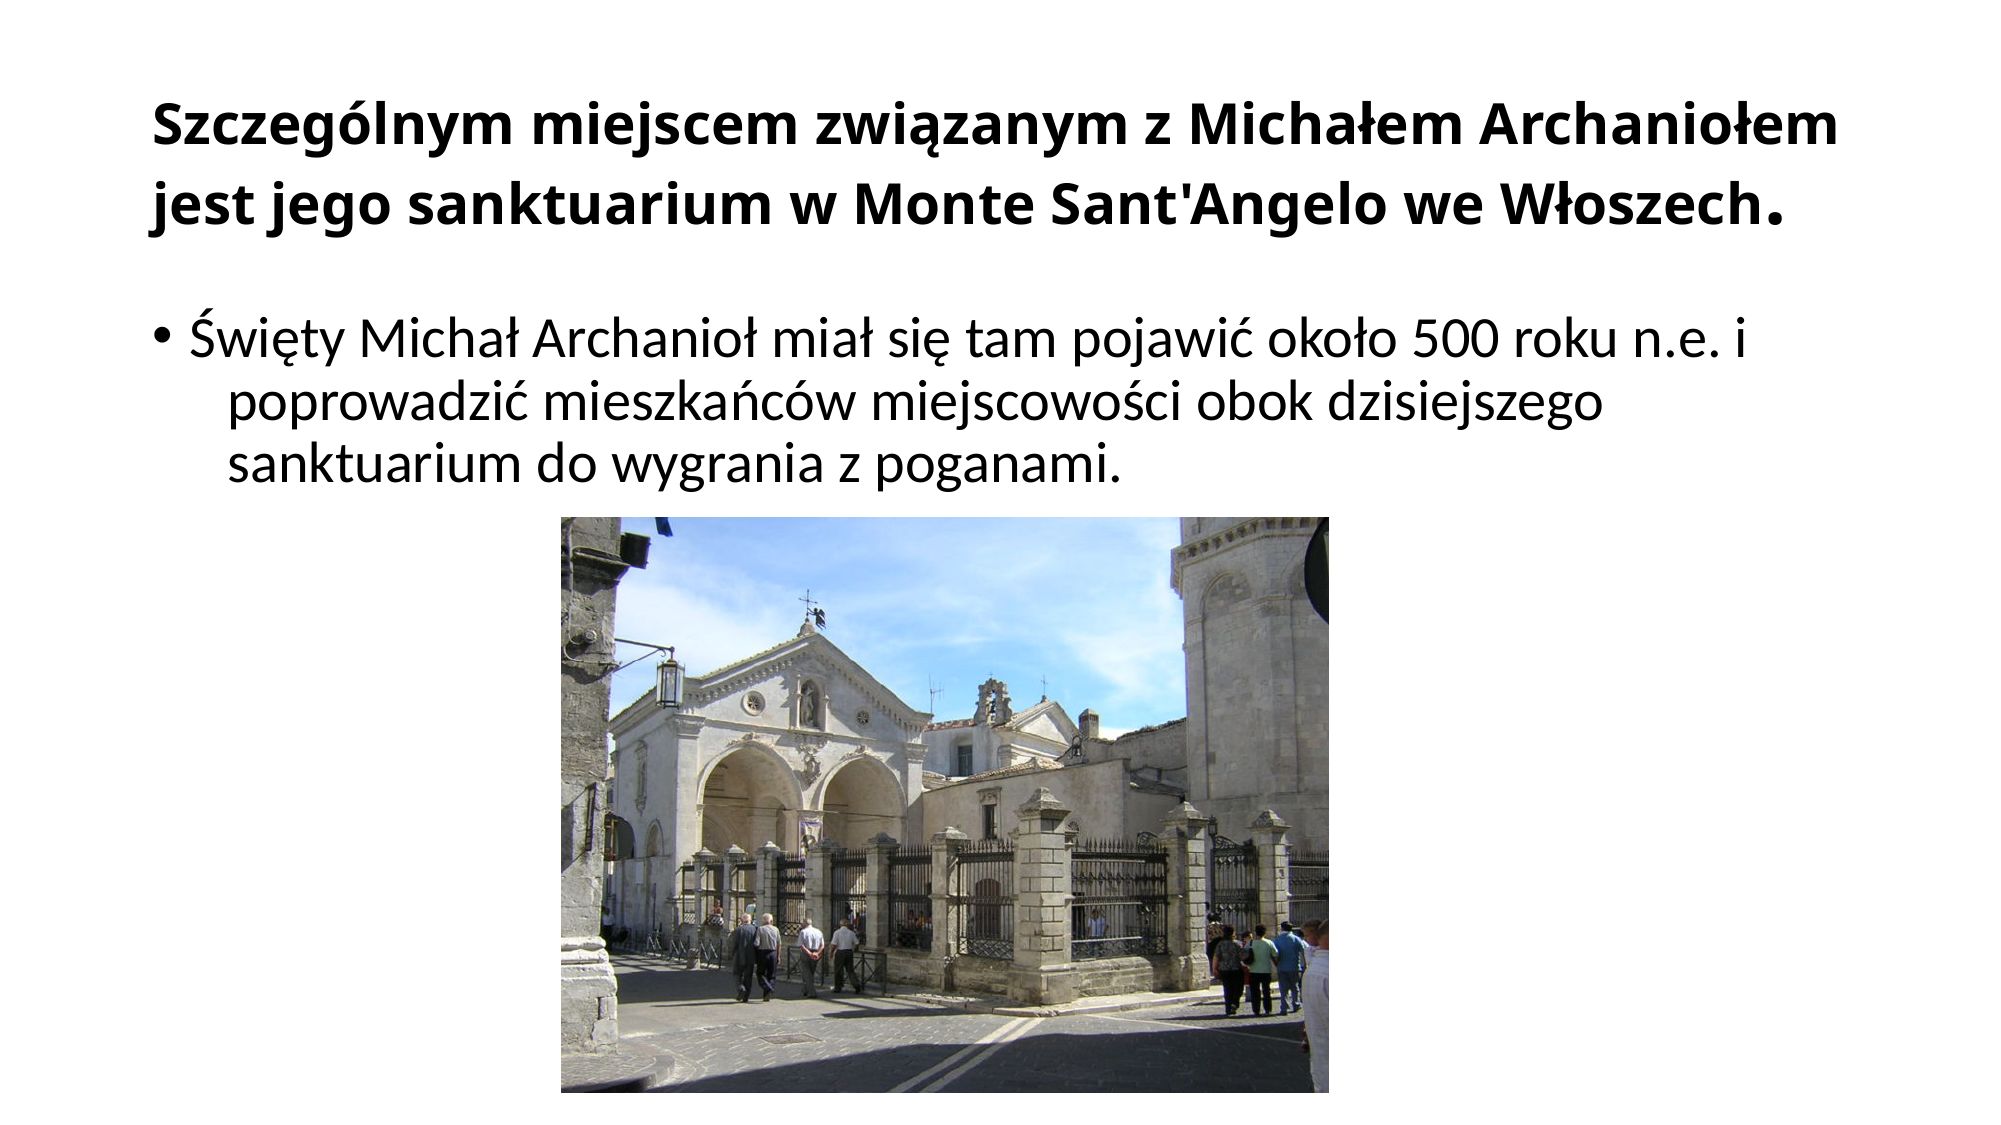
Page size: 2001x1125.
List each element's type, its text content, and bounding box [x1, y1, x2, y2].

picture [561, 517, 1329, 1093]
title Szczególnym miejscem związanym z Michałem Archaniołem jest jego sanktuarium w Monte Sant'Angelo we Włoszech. [137, 59, 1863, 278]
list Święty Michał Archanioł miał się tam pojawić około 500 roku n.e. i poprowadzić mieszkańców miejscowości obok dzisiejszego sanktuarium do wygrania z poganami. [137, 299, 1863, 1014]
